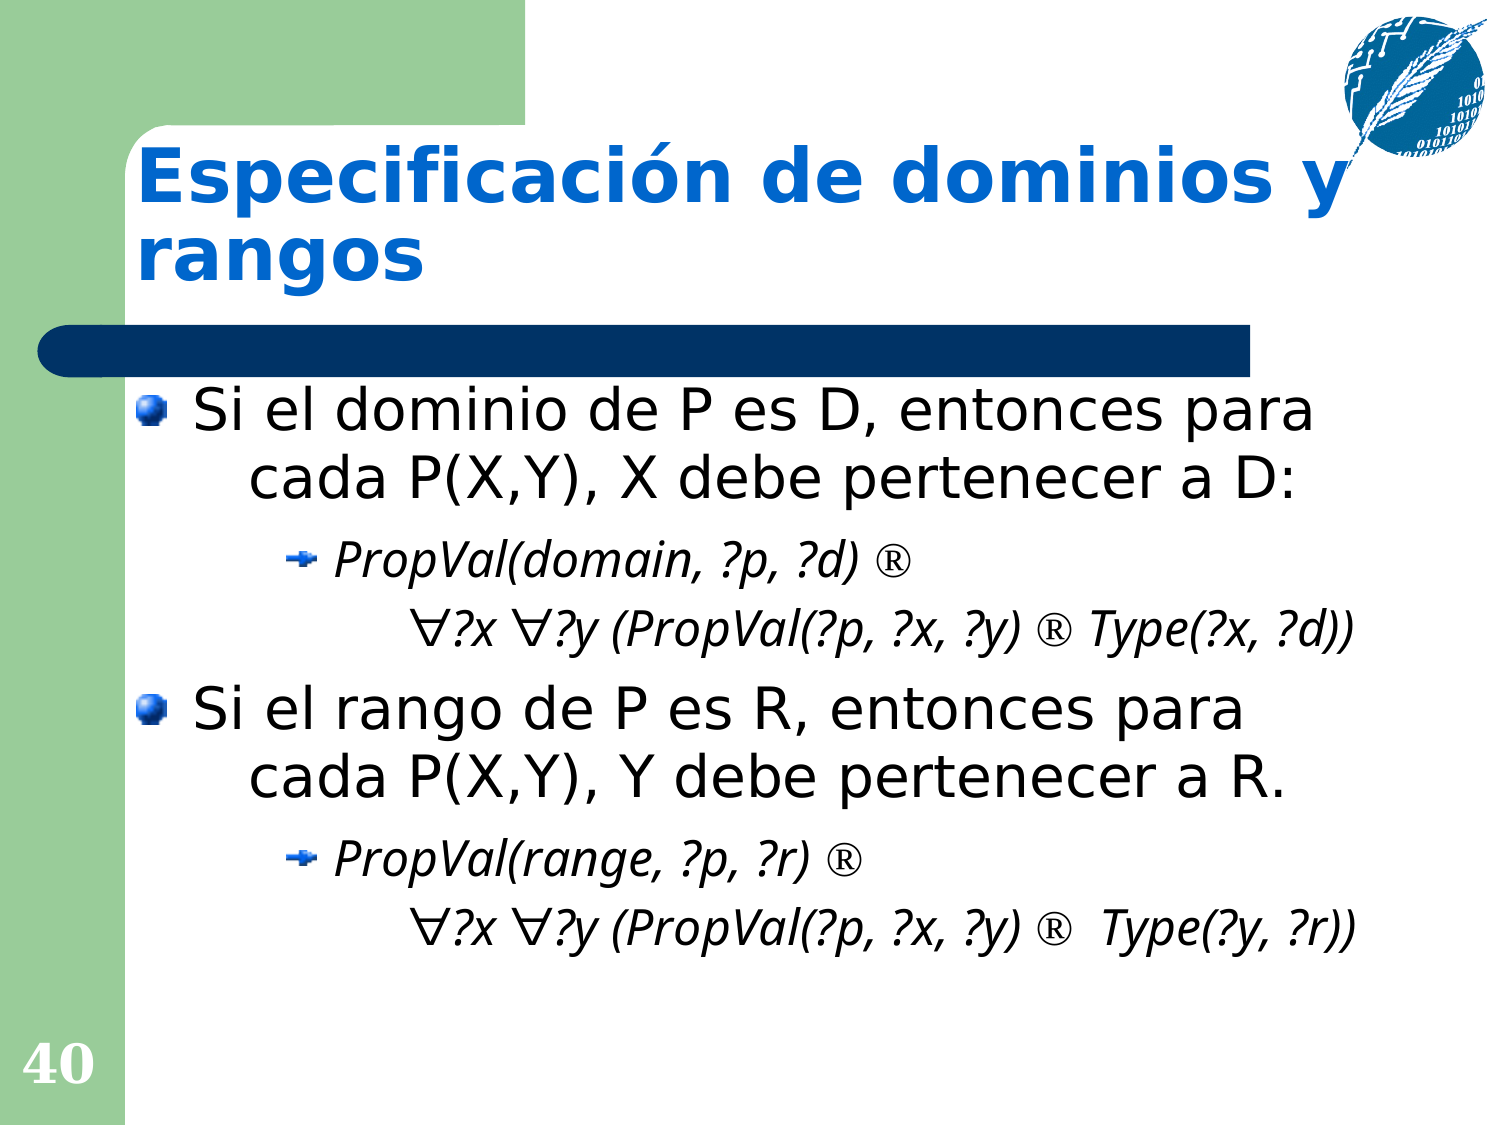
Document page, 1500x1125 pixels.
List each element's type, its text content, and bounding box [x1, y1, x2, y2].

title Especificación de dominios y rangos [135, 135, 1413, 301]
picture [1433, 139, 1440, 147]
list Si el dominio de P es D, entonces para cada P(X,Y), X debe pertenecer a D: PropVal(domain, ?p, ?d) ® ∀?x ∀?y (PropVal(?p, ?x, ?y) ® Type(?x, ?d)) Si el rango de P es R, entonces para cada P(X,Y), Y debe pertenecer a R. PropVal(range, ?p, ?r) ® ∀?x ∀?y (PropVal(?p, ?x, ?y) ® Type(?y, ?r)) [136, 376, 1399, 1125]
picture [1341, 15, 1487, 172]
picture [1416, 140, 1425, 149]
picture [1436, 127, 1450, 136]
picture [1427, 138, 1431, 148]
